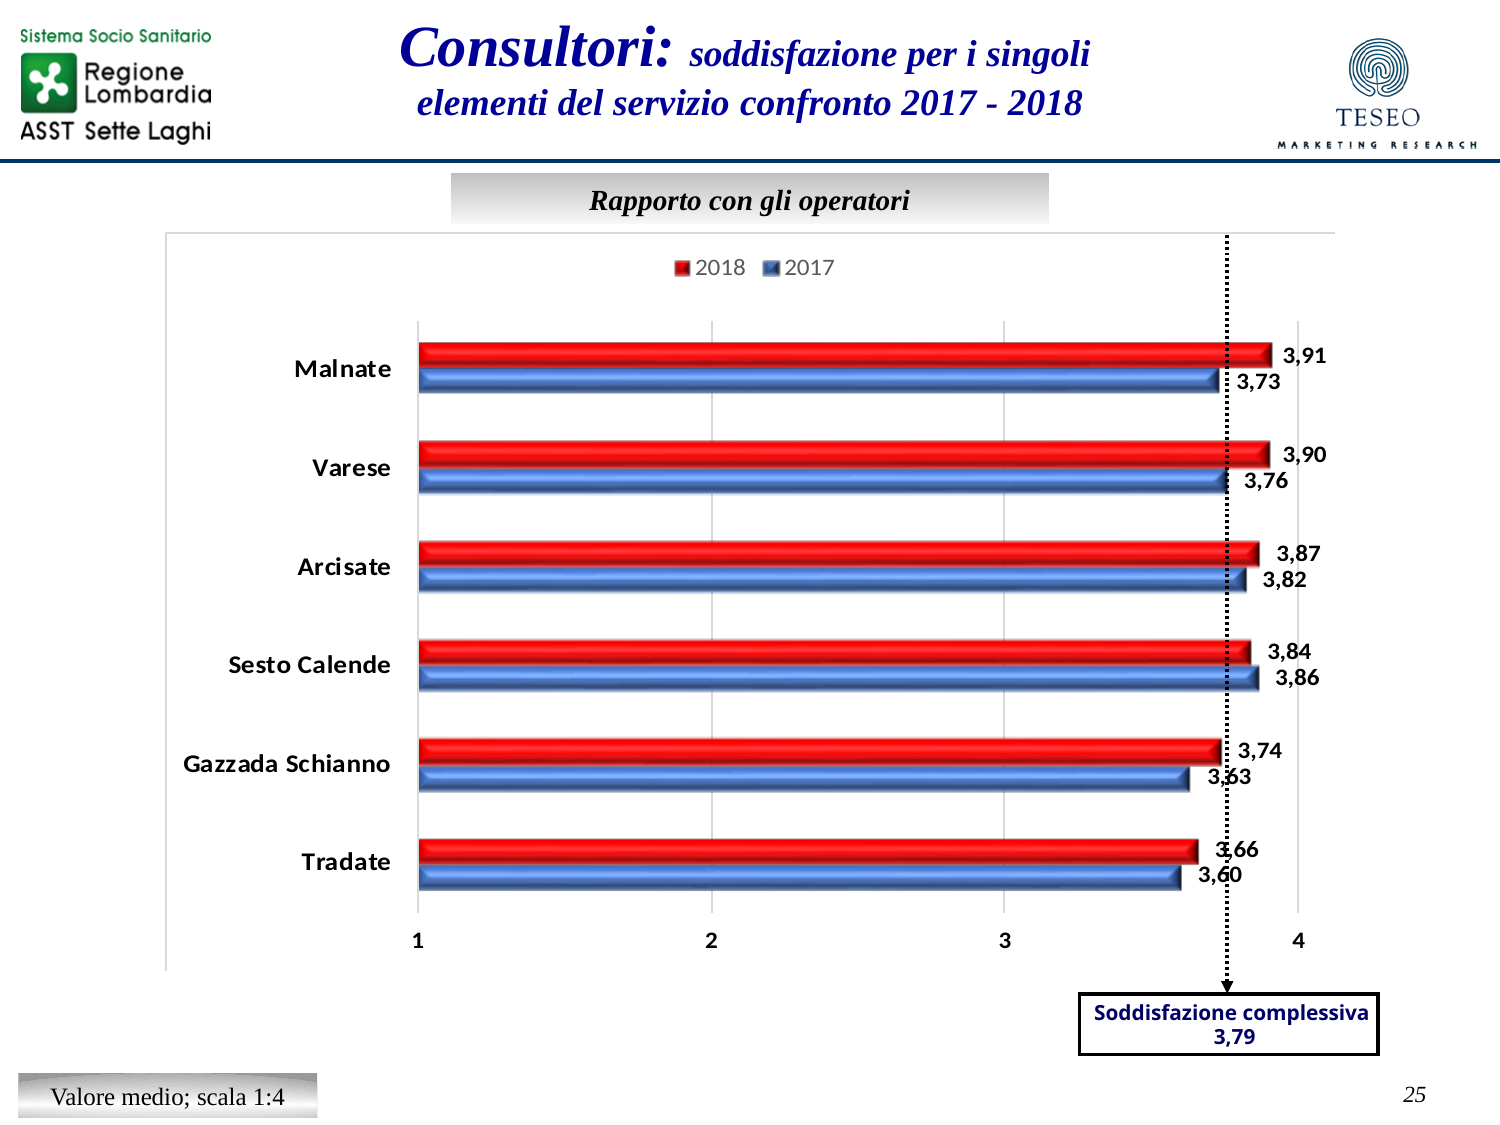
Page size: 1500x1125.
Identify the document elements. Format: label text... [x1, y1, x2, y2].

picture [21, 26, 206, 148]
picture [165, 231, 1335, 971]
text_box Rapporto con gli operatori [451, 173, 1049, 224]
text_box Valore medio; scala 1:4 [18, 1073, 318, 1118]
text_box Soddisfazione complessiva 3,79 [1079, 993, 1379, 1055]
text_box Consultori: soddisfazione per i singoli elementi del servizio confronto 2017 - 2018 [206, 25, 1294, 151]
picture [1294, 30, 1481, 149]
